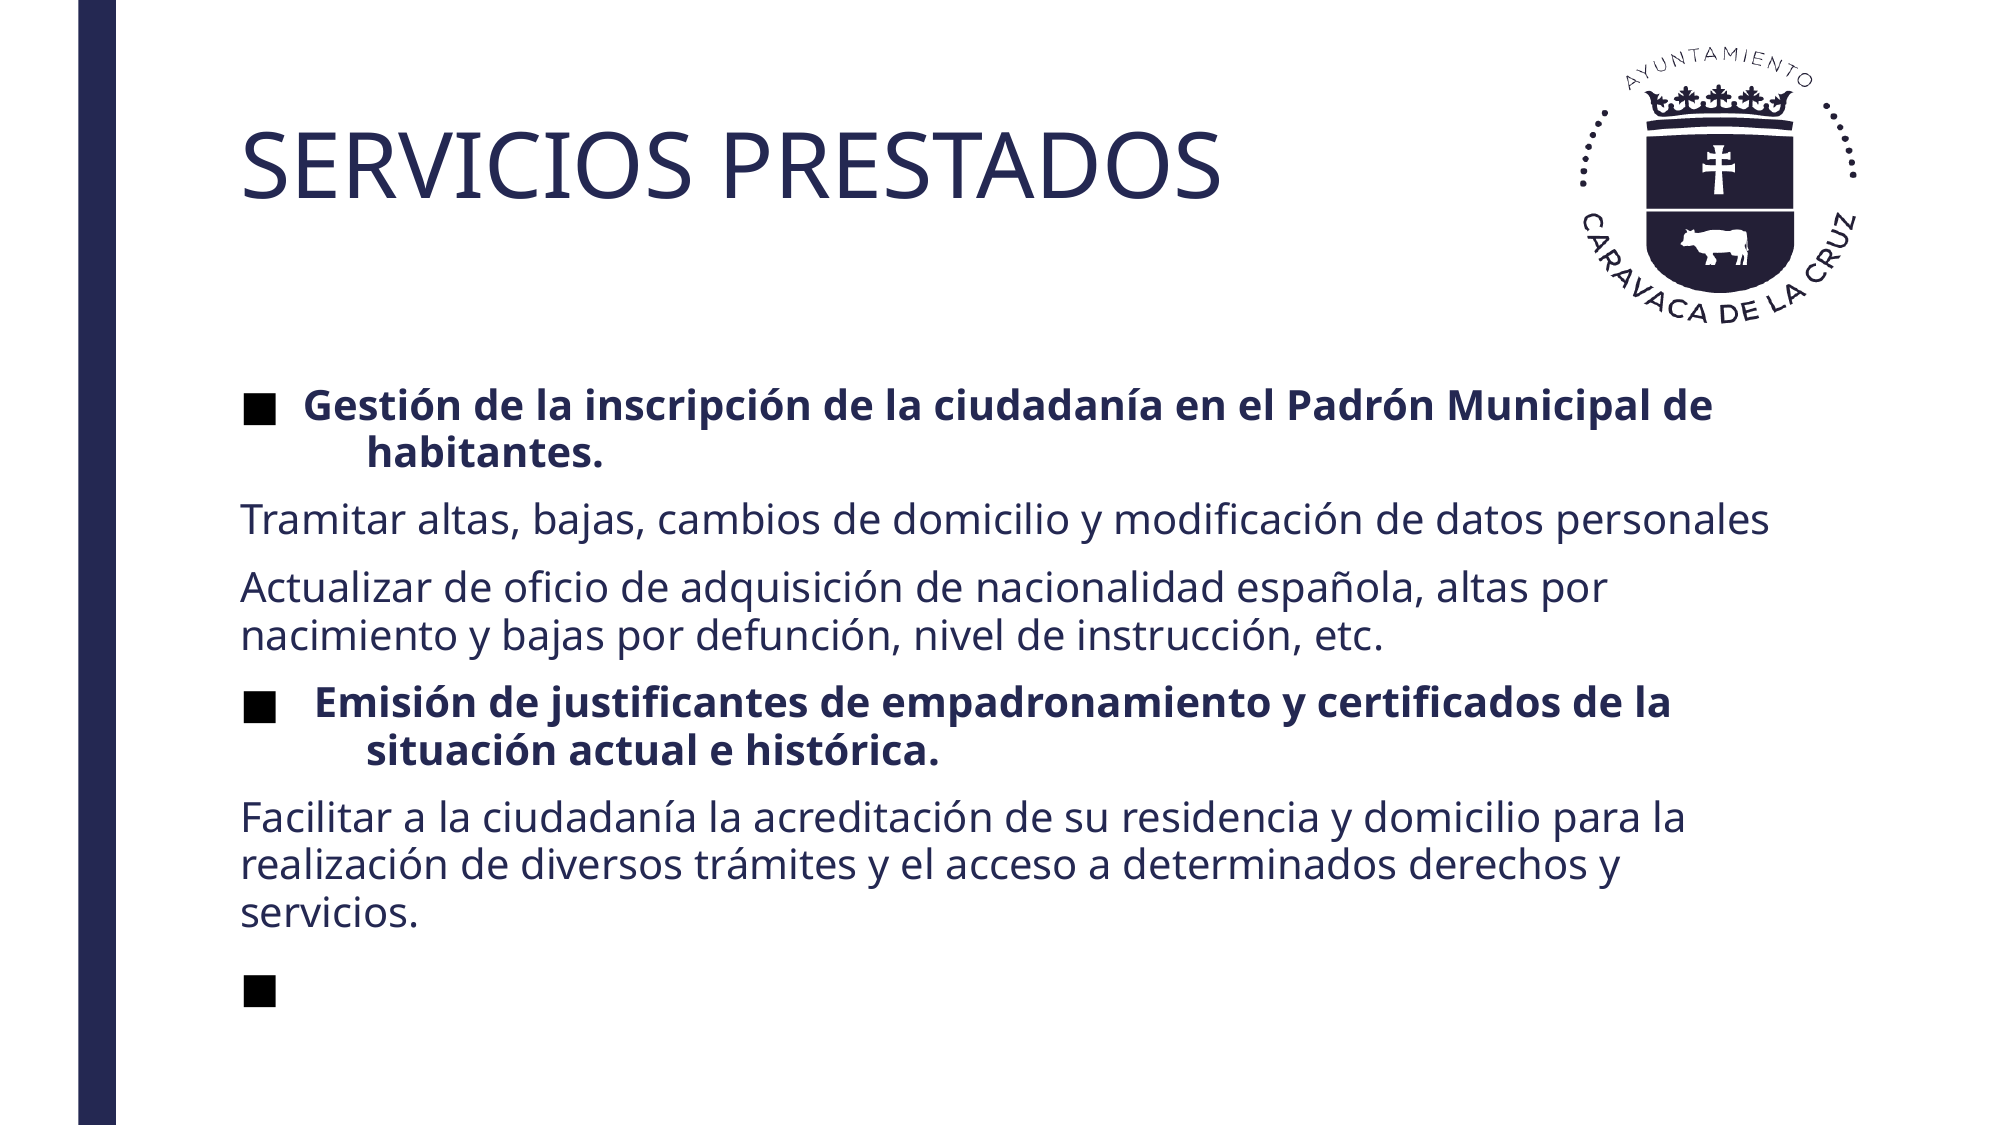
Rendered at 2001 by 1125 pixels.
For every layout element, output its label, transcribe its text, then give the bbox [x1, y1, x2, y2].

list Gestión de la inscripción de la ciudadanía en el Padrón Municipal de habitantes. Tramitar altas, bajas, cambios de domicilio y modificación de datos personales Actualizar de oficio de adquisición de nacionalidad española, altas por nacimiento y bajas por defunción, nivel de instrucción, etc. Emisión de justificantes de empadronamiento y certificados de la situación actual e histórica. Facilitar a la ciudadanía la acreditación de su residencia y domicilio para la realización de diversos trámites y el acceso a determinados derechos y servicios. [225, 375, 1801, 963]
title SERVICIOS PRESTADOS [225, 112, 1801, 357]
picture [1573, 44, 1864, 331]
